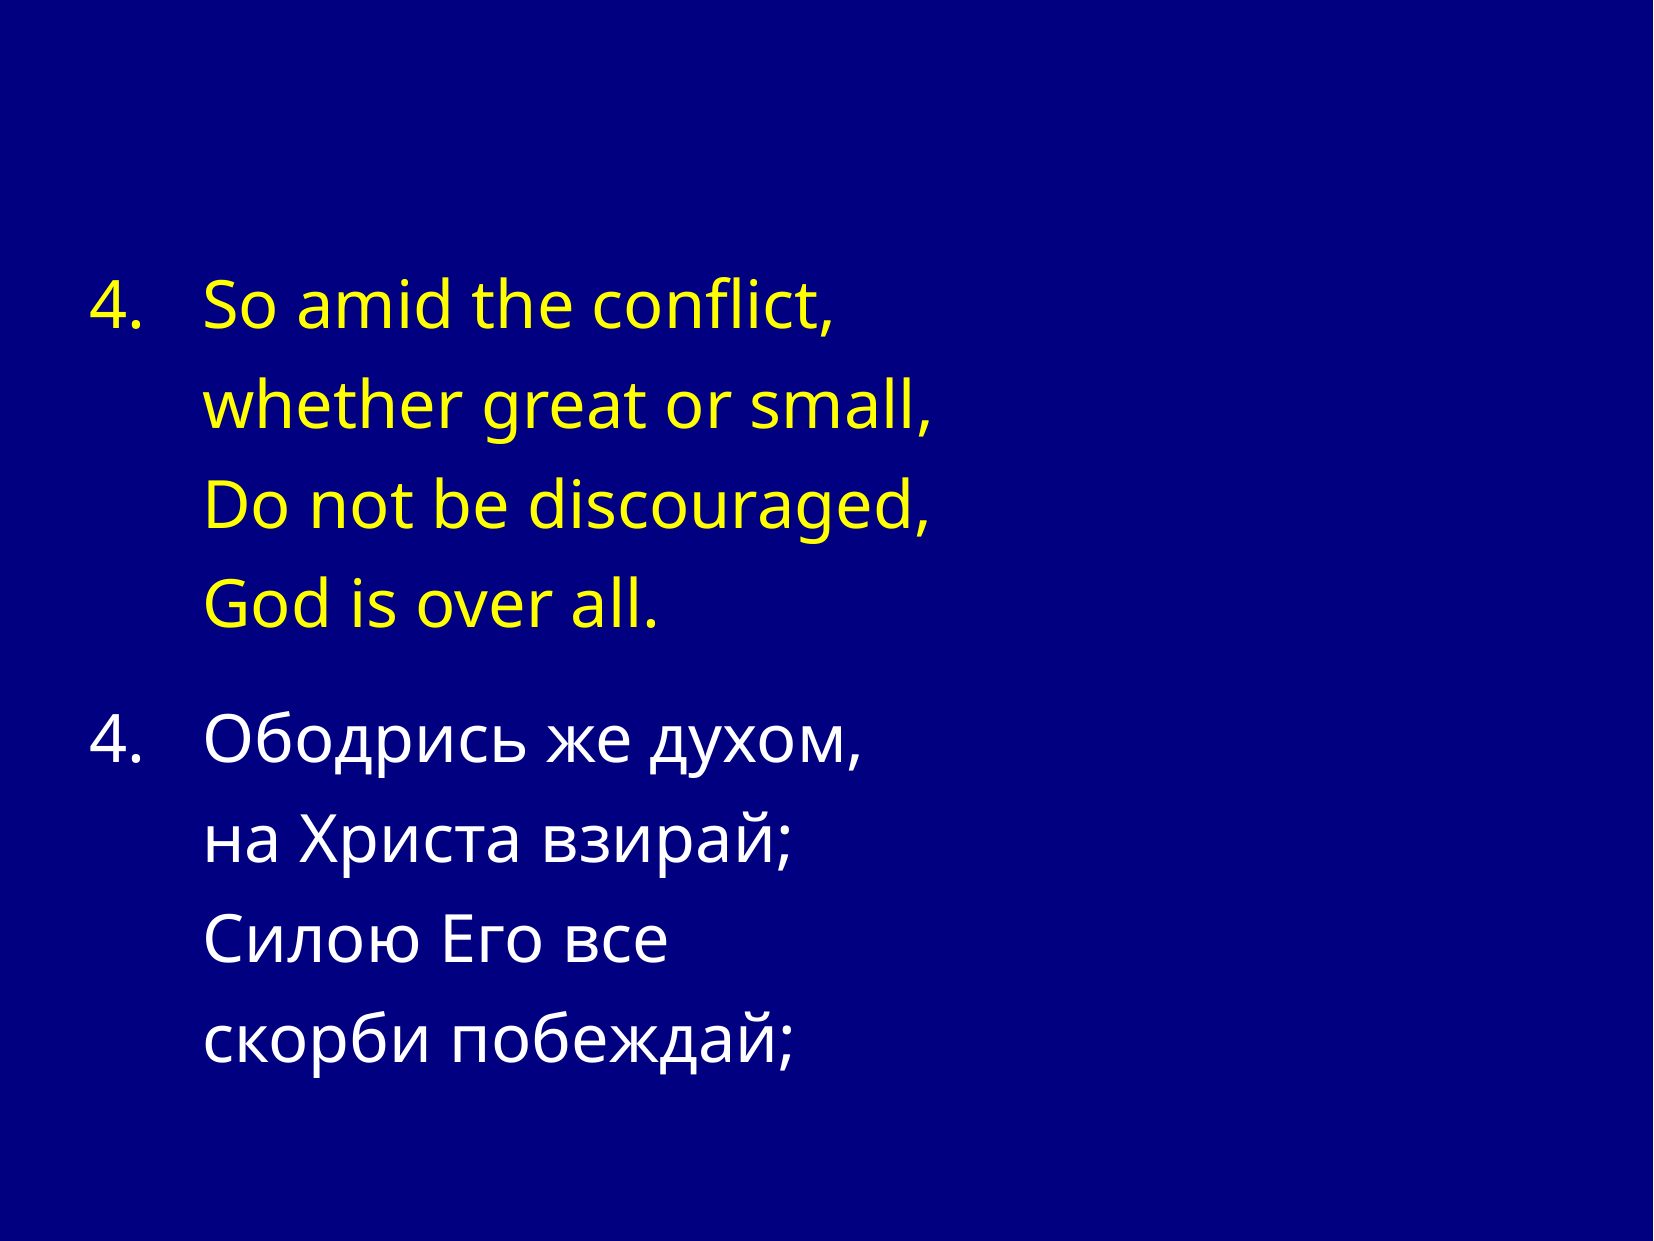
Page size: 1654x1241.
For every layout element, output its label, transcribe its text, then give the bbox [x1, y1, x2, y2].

text_box 4. Ободрись же духом, на Христа взирай; Силою Его все скорби побеждай; [75, 675, 1576, 1163]
text_box 4. So amid the conflict, whether great or small, Do not be discouraged, God is over all. [75, 150, 1576, 638]
